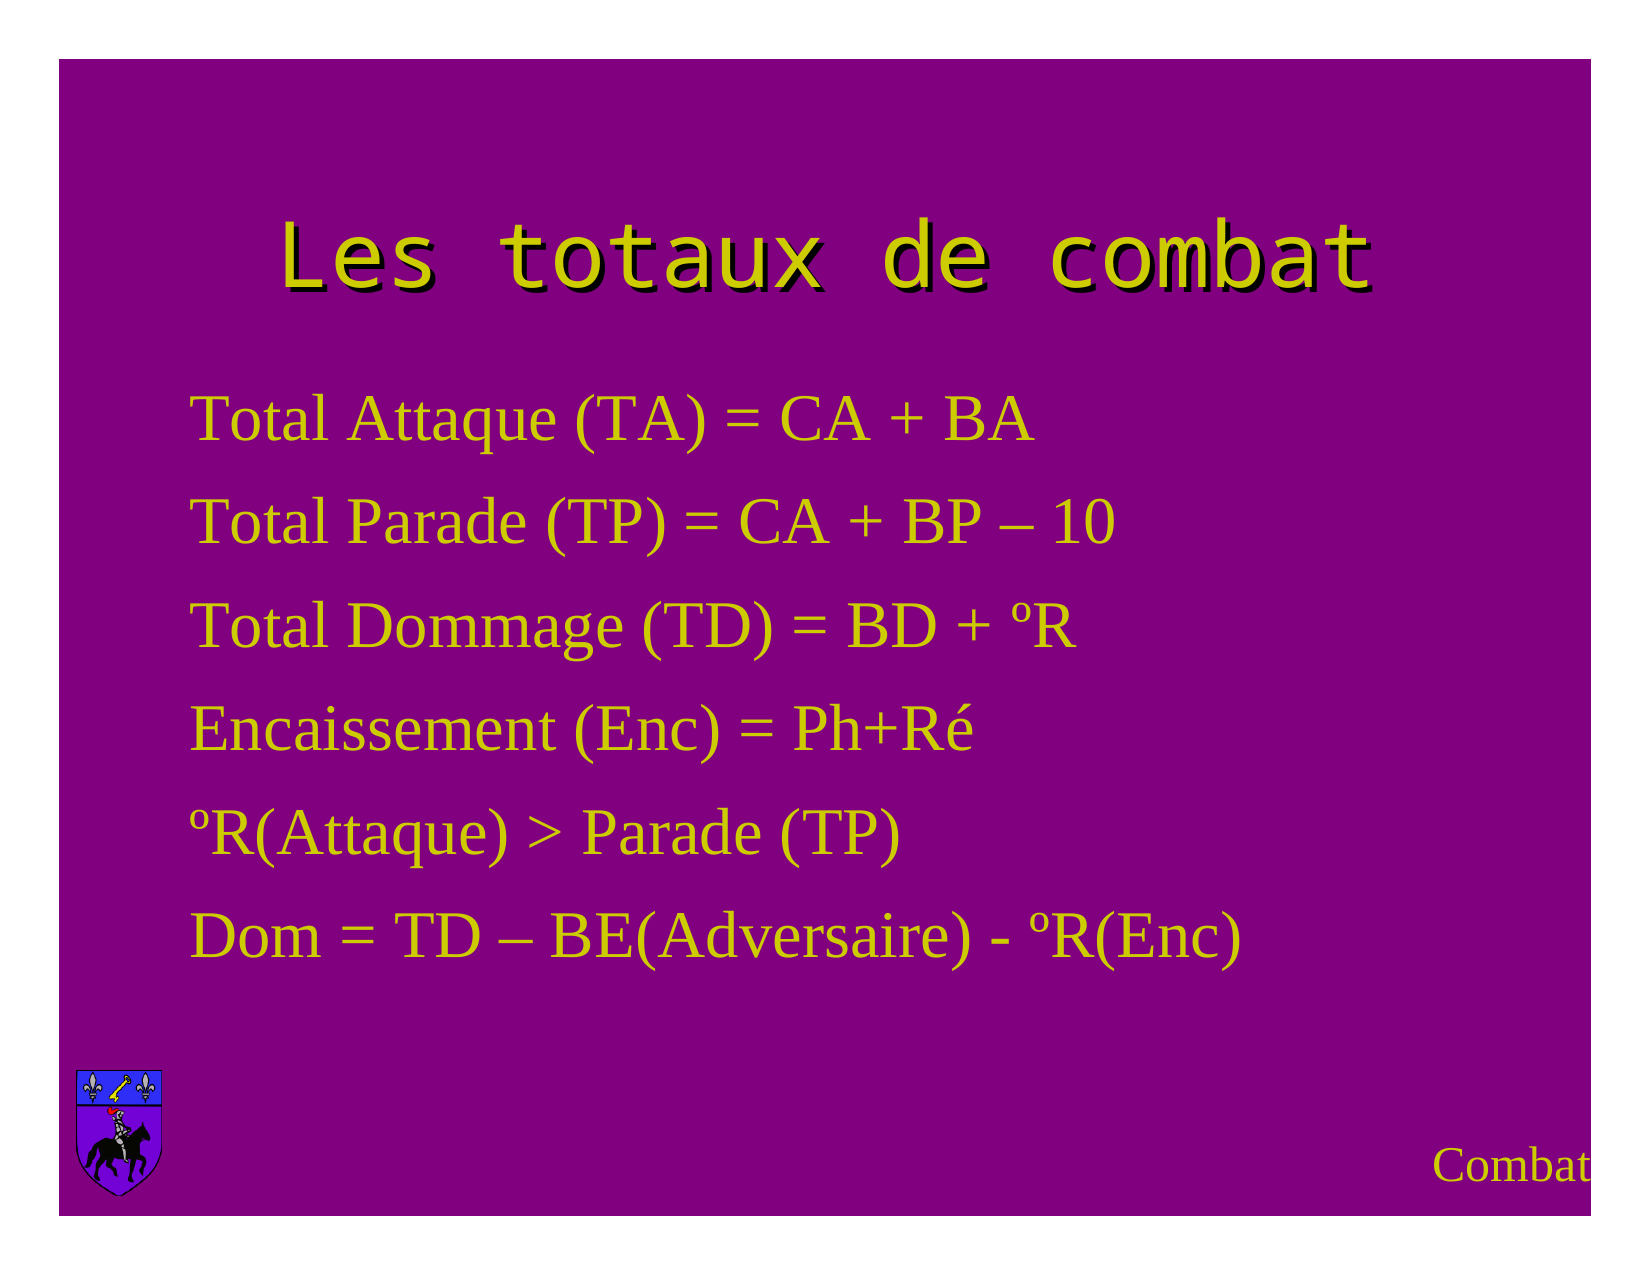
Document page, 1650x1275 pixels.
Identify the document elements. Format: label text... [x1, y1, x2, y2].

picture [76, 1070, 162, 1196]
list Total Attaque (TA) = CA + BA Total Parade (TP) = CA + BP – 10 Total Dommage (TD) = BD + ºR Encaissement (Enc) = Ph+Ré ºR(Attaque) > Parade (TP) Dom = TD – BE(Adversaire) - ºR(Enc) [171, 380, 1480, 1110]
title Les totaux de combat [171, 155, 1480, 349]
text_box Combat [1397, 1137, 1591, 1193]
